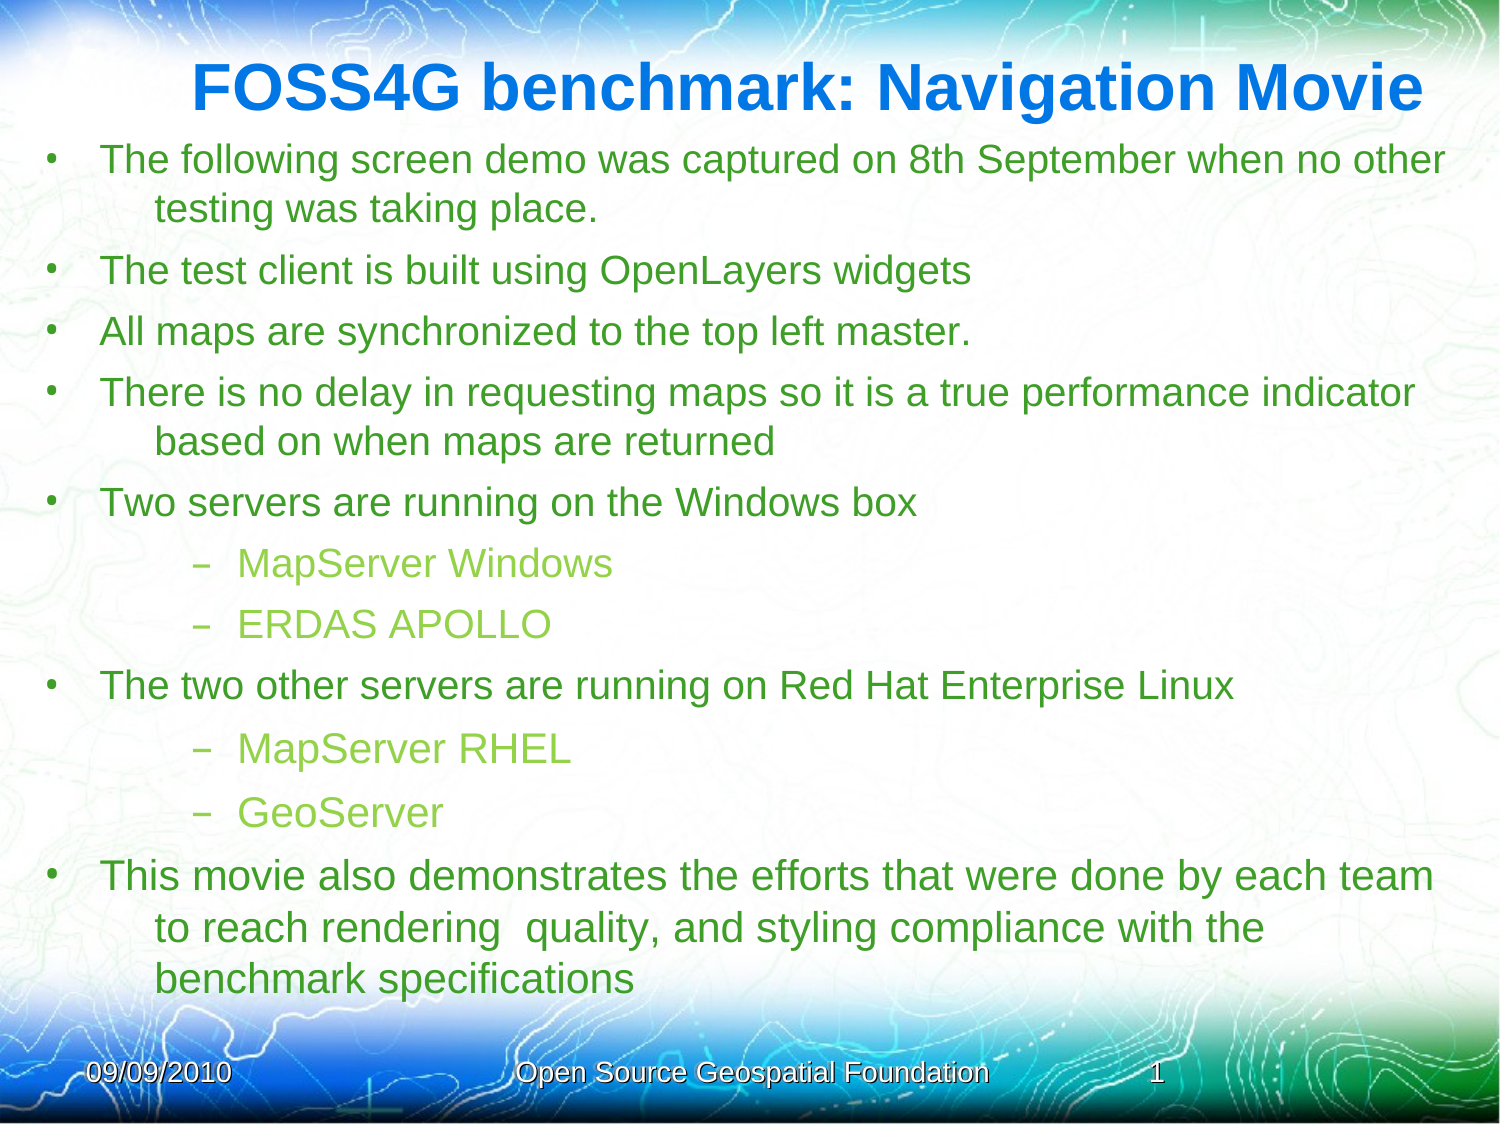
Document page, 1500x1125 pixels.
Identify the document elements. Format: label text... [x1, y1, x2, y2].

text_box [1270, 1104, 1275, 1112]
text_box [1265, 1087, 1272, 1103]
title FOSS4G benchmark: Navigation Movie [177, 33, 1477, 125]
text_box 09/09/2010 [71, 1045, 355, 1112]
text_box [1189, 1107, 1200, 1112]
list The following screen demo was captured on 8th September when no other testing was taking place. The test client is built using OpenLayers widgets All maps are synchronized to the top left master. There is no delay in requesting maps so it is a true performance indicator based on when maps are returned Two servers are running on the Windows box MapServer Windows ERDAS APOLLO The two other servers are running on Red Hat Enterprise Linux MapServer RHEL GeoServer This movie also demonstrates the efforts that were done by each team to reach rendering quality, and styling compliance with the benchmark specifications [29, 125, 1477, 1012]
text_box [1134, 1045, 1447, 1112]
text_box [1258, 1101, 1263, 1112]
text_box Open Source Geospatial Foundation [383, 1045, 1123, 1112]
text_box [1196, 1090, 1201, 1101]
